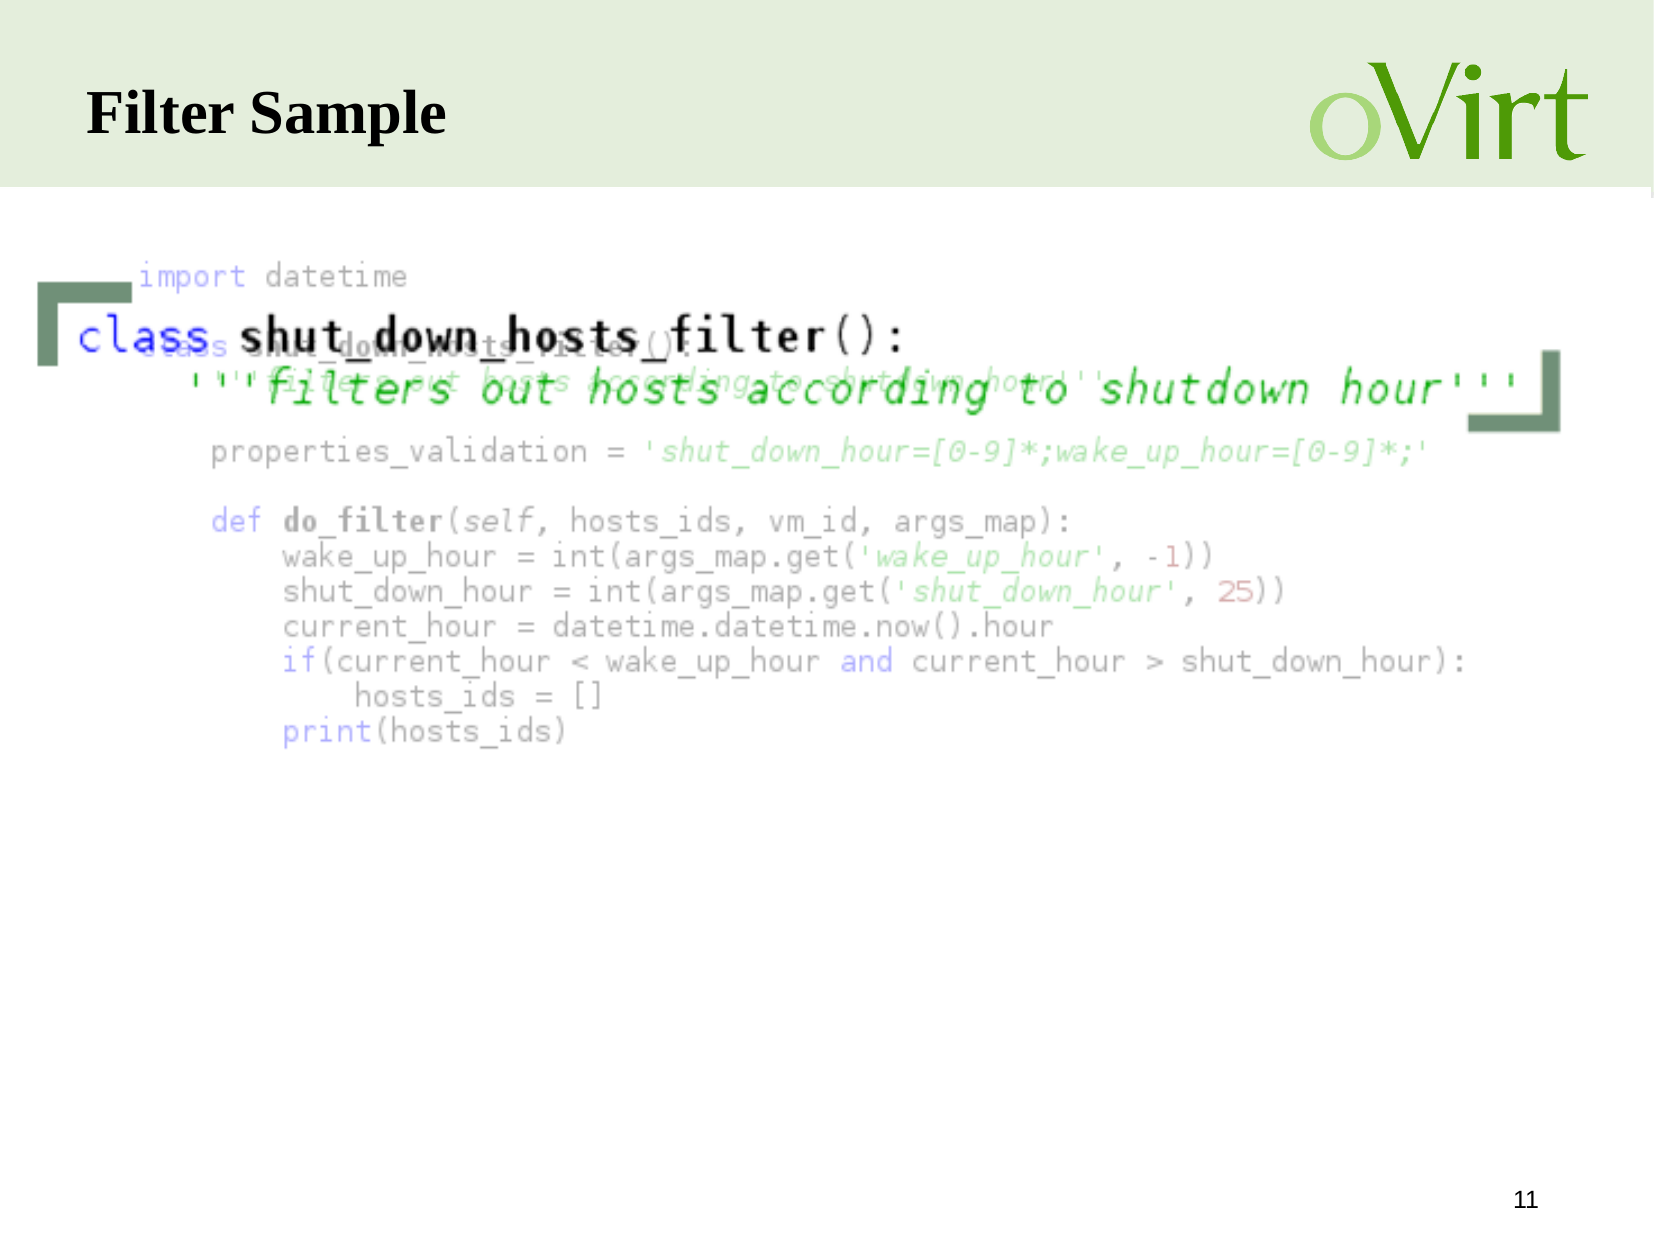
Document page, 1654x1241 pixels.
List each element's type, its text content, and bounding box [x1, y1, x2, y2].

picture [0, 187, 1651, 1126]
picture [1307, 36, 1613, 180]
title Filter Sample [86, 36, 1307, 187]
